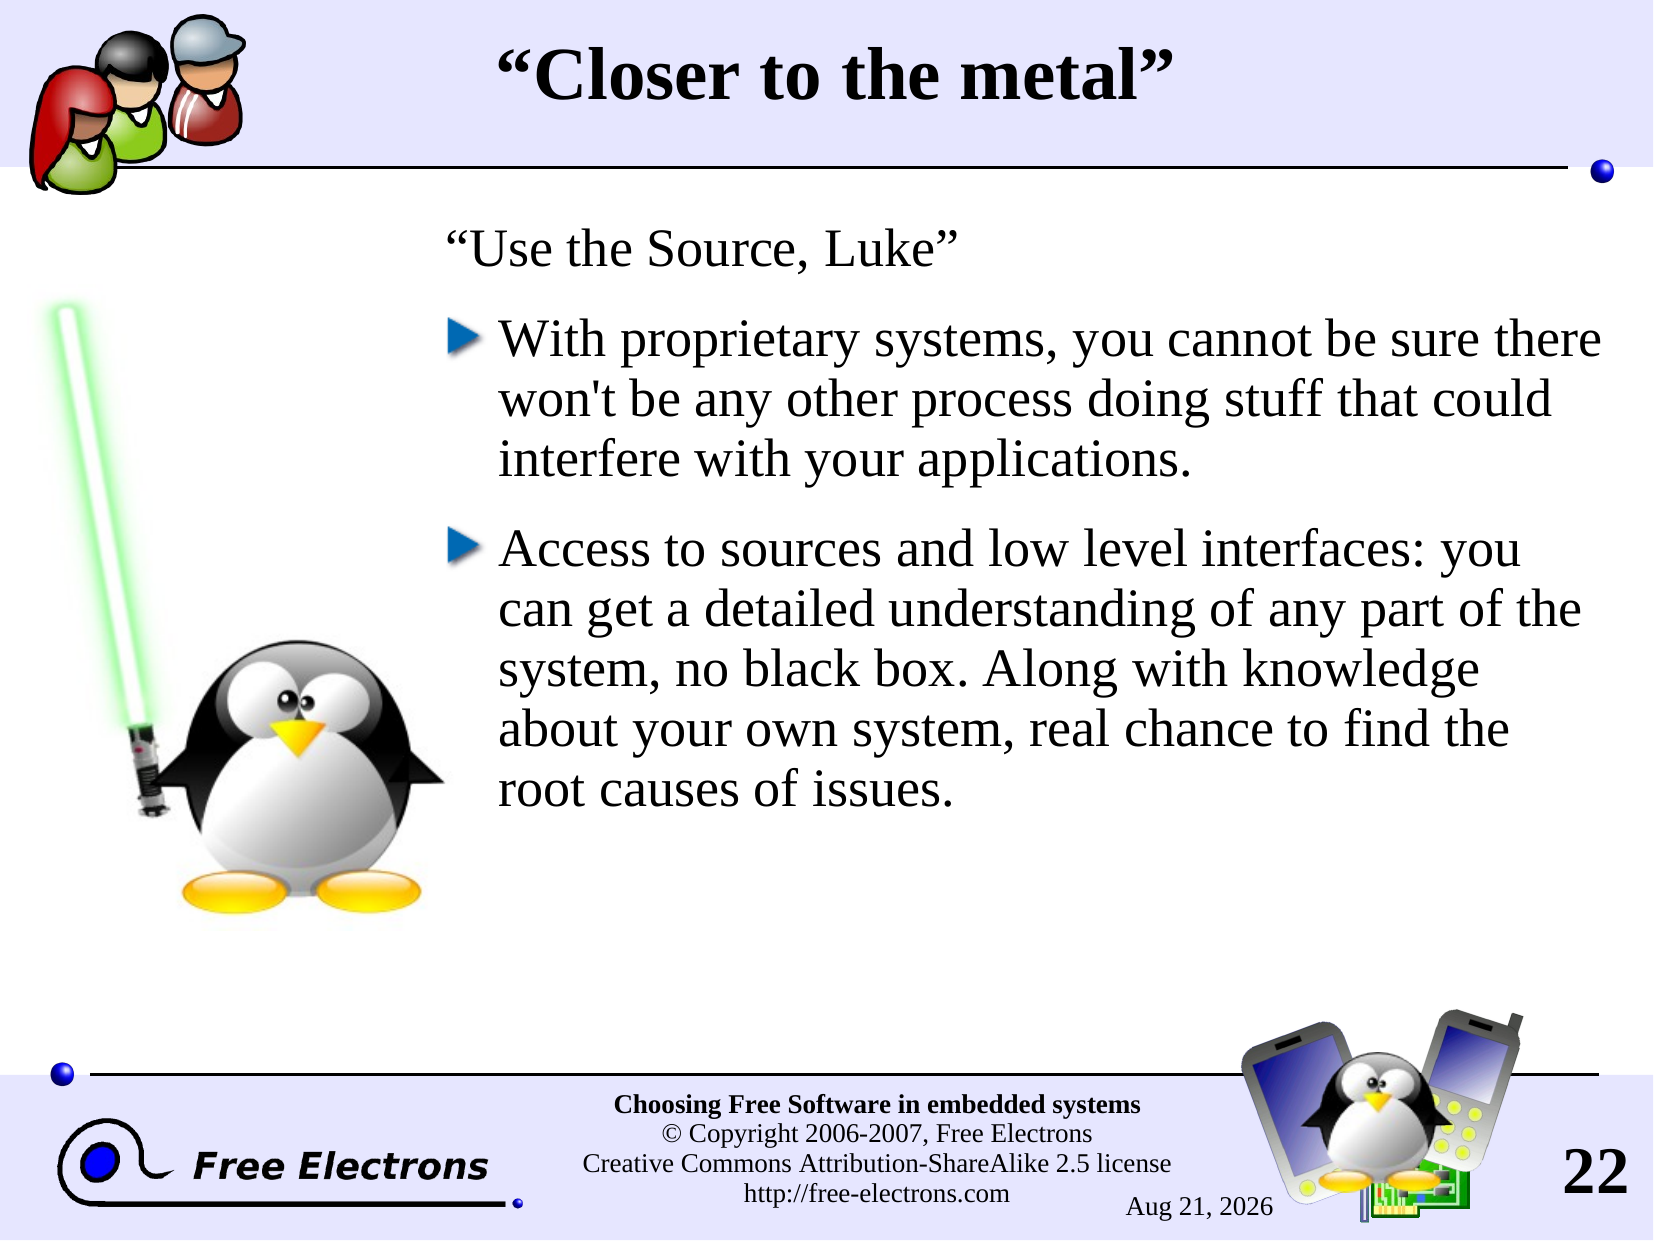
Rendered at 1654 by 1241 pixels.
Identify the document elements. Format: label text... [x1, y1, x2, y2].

picture [1225, 1036, 1531, 1240]
list “Use the Source, Luke” With proprietary systems, you cannot be sure there won't be any other process doing stuff that could interfere with your applications. Access to sources and low level interfaces: you can get a detailed understanding of any part of the system, no black box. Along with knowledge about your own system, real chance to find the root causes of issues. [427, 218, 1608, 1036]
title “Closer to the metal” [246, 25, 1604, 124]
picture [27, 284, 427, 931]
picture [29, 14, 246, 195]
picture [50, 1107, 527, 1216]
